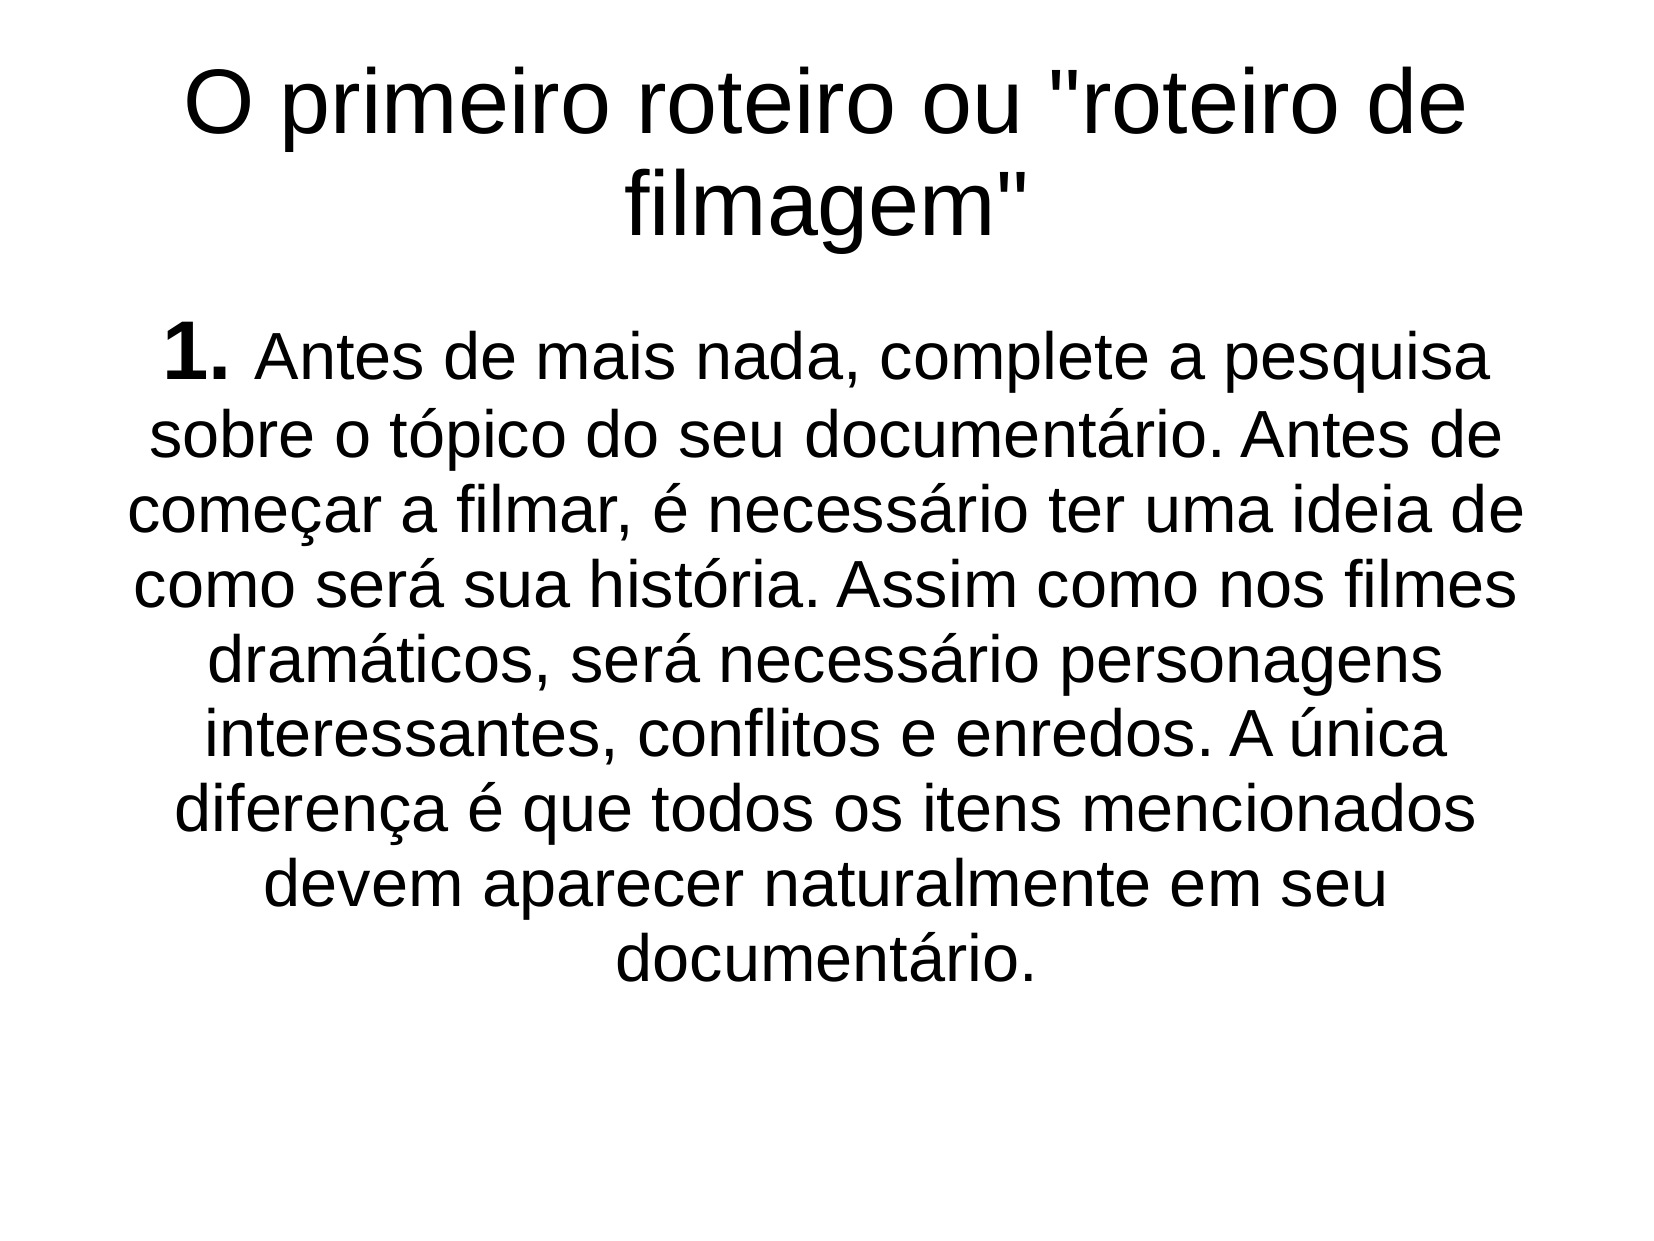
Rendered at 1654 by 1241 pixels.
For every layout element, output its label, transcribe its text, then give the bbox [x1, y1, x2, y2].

subtitle 1. Antes de mais nada, complete a pesquisa sobre o tópico do seu documentário. Antes de começar a filmar, é necessário ter uma ideia de como será sua história. Assim como nos filmes dramáticos, será necessário personagens interessantes, conflitos e enredos. A única diferença é que todos os itens mencionados devem aparecer naturalmente em seu documentário. [82, 290, 1571, 1010]
title O primeiro roteiro ou "roteiro de filmagem" [82, 49, 1571, 257]
